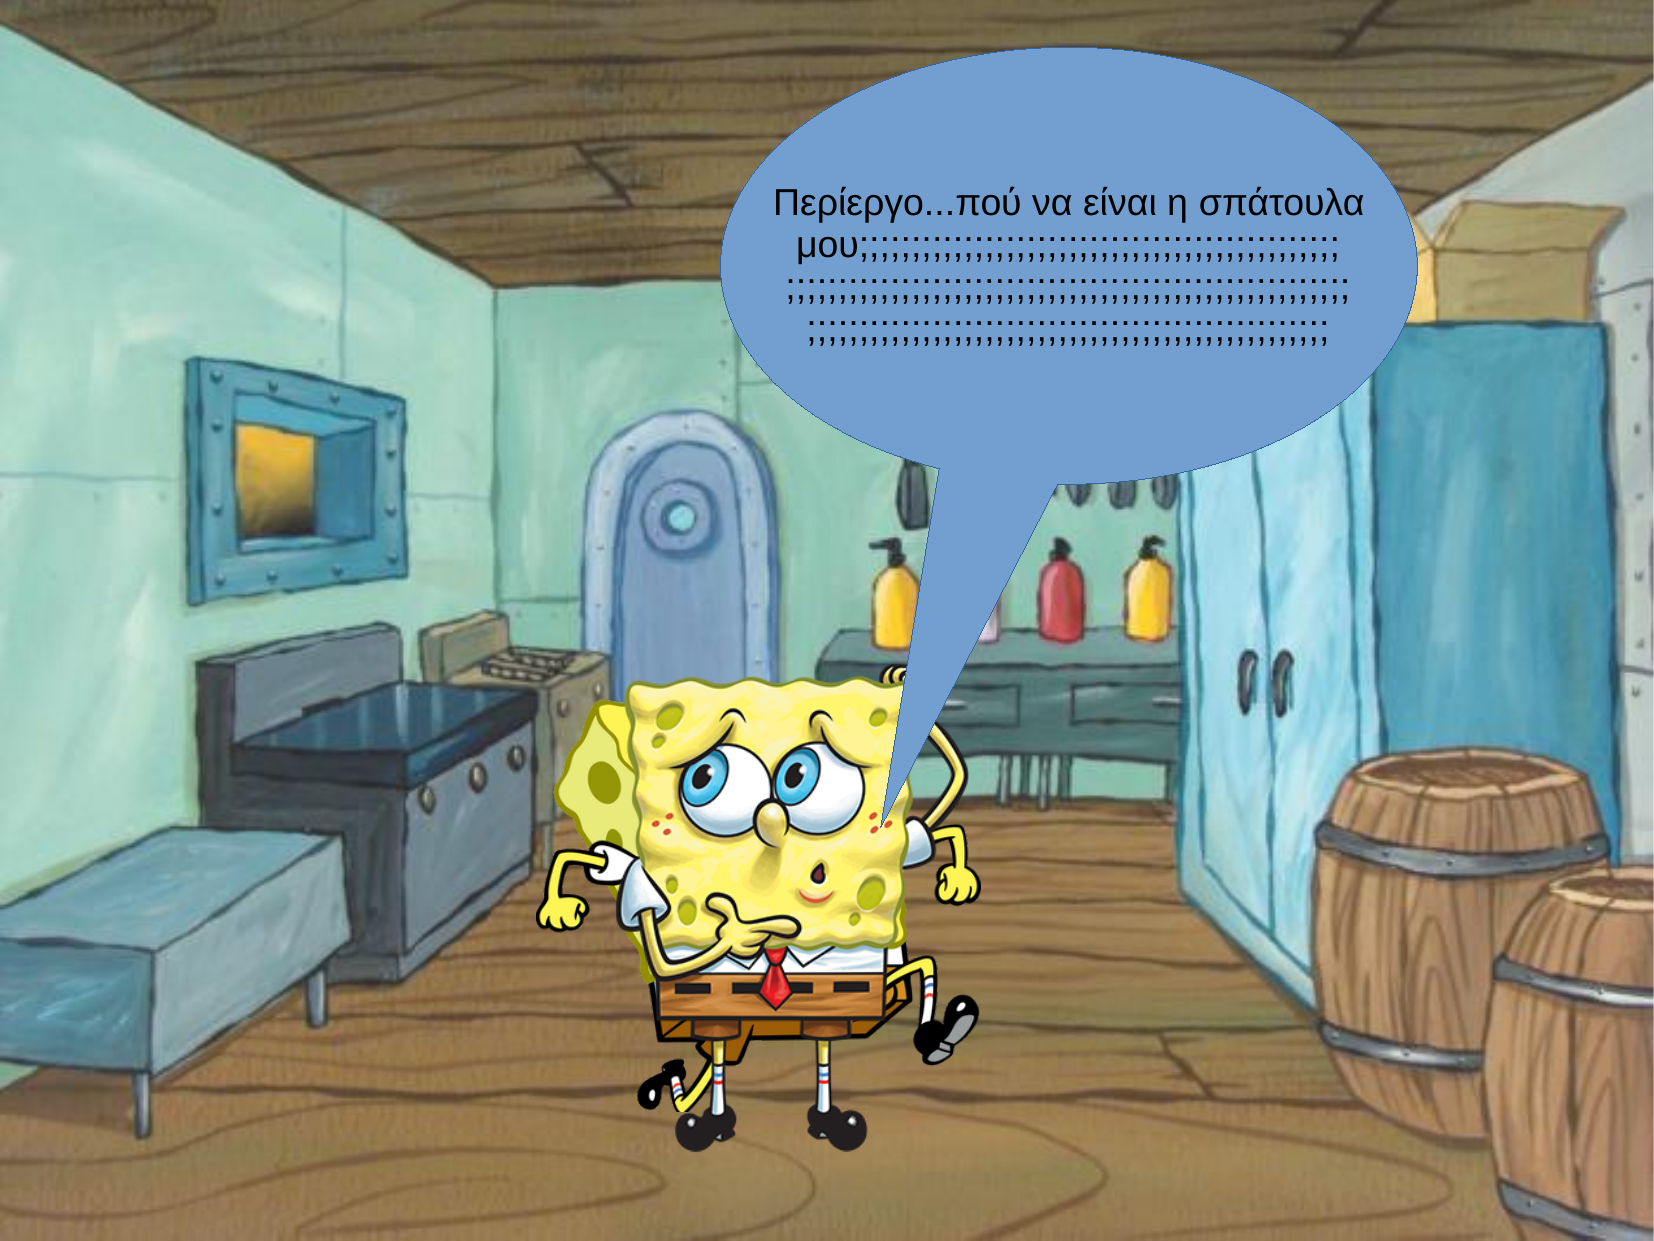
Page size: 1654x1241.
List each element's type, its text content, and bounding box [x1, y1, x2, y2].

text_box Περίεργο...πού να είναι η σπάτουλα μου;;;;;;;;;;;;;;;;;;;;;;;;;;;;;;;;;;;;;;;;;;;;;; ;;;;;;;;;;;;;;;;;;;;;;;;;;;;;;;;;;;;;;;;;;;;;;;;;;;;;; ;;;;;;;;;;;;;;;;;;;;;;;;;;;;;;;;;;;;;;;;;;;;;;;;;; [720, 47, 1418, 828]
picture [0, 0, 1654, 1241]
